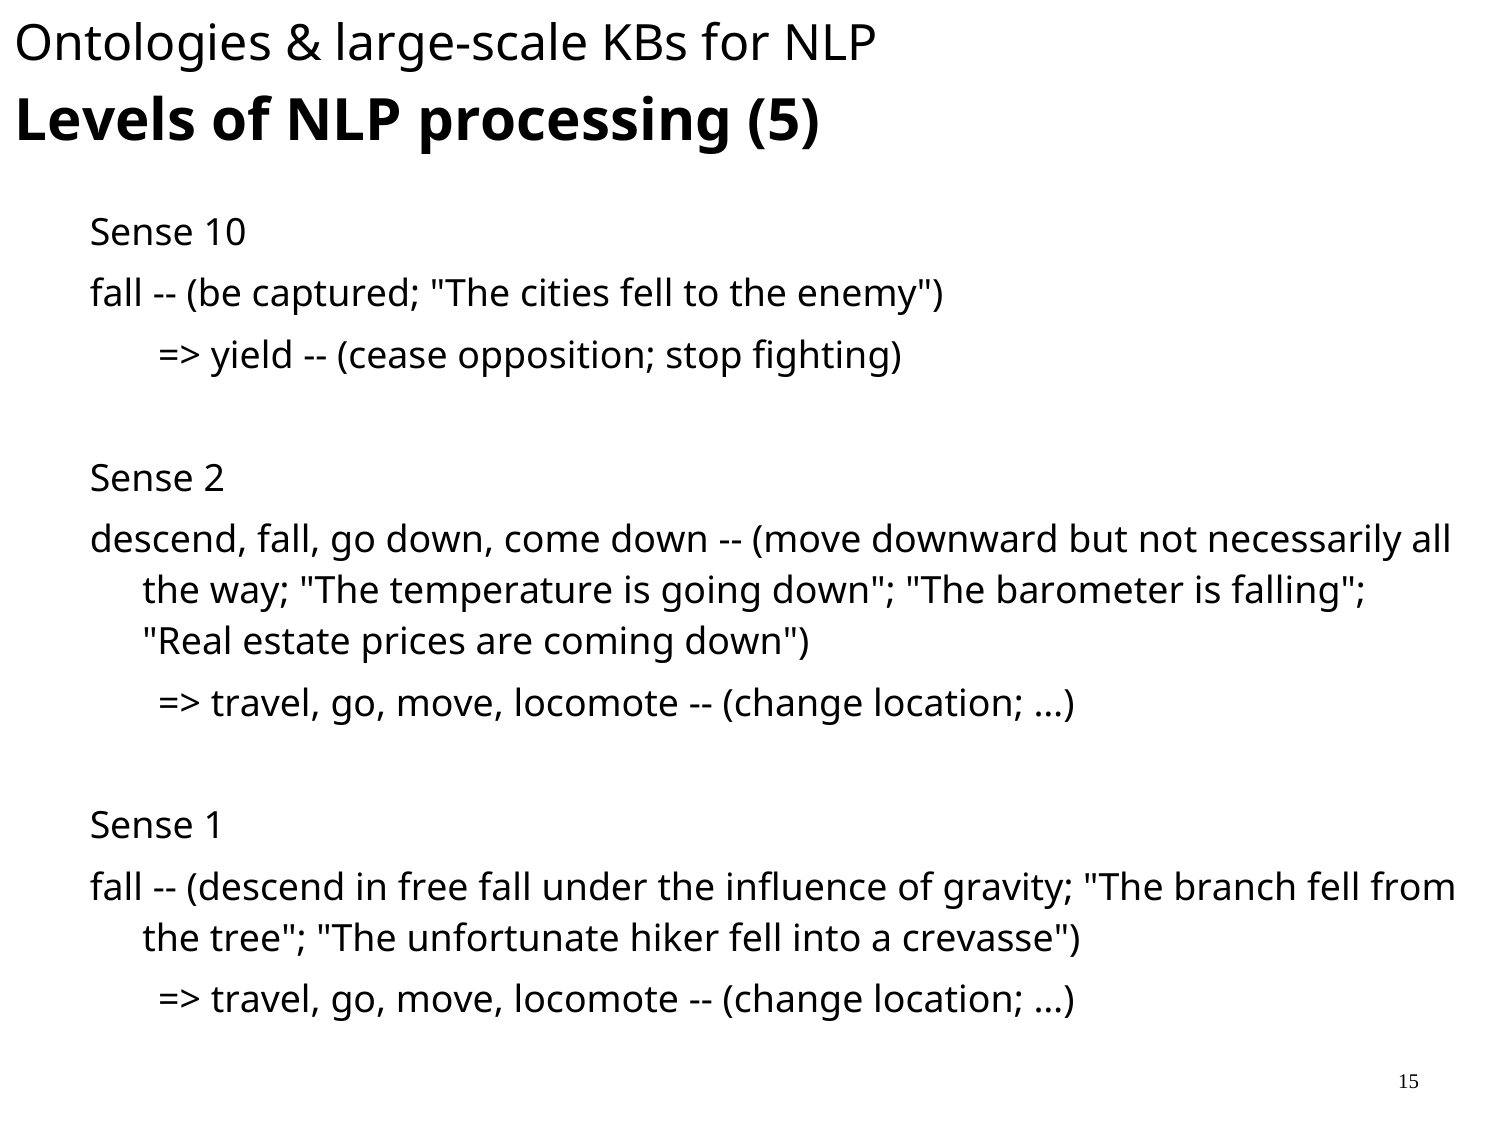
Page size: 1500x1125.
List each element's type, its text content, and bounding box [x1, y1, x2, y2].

title Ontologies & large-scale KBs for NLP Levels of NLP processing (5) [0, 0, 1500, 156]
list Sense 10 fall -- (be captured; "The cities fell to the enemy") => yield -- (cease opposition; stop fighting) Sense 2 descend, fall, go down, come down -- (move downward but not necessarily all the way; "The temperature is going down"; "The barometer is falling"; "Real estate prices are coming down") => travel, go, move, locomote -- (change location; …) Sense 1 fall -- (descend in free fall under the influence of gravity; "The branch fell from the tree"; "The unfortunate hiker fell into a crevasse") => travel, go, move, locomote -- (change location; …) [75, 197, 1480, 1011]
